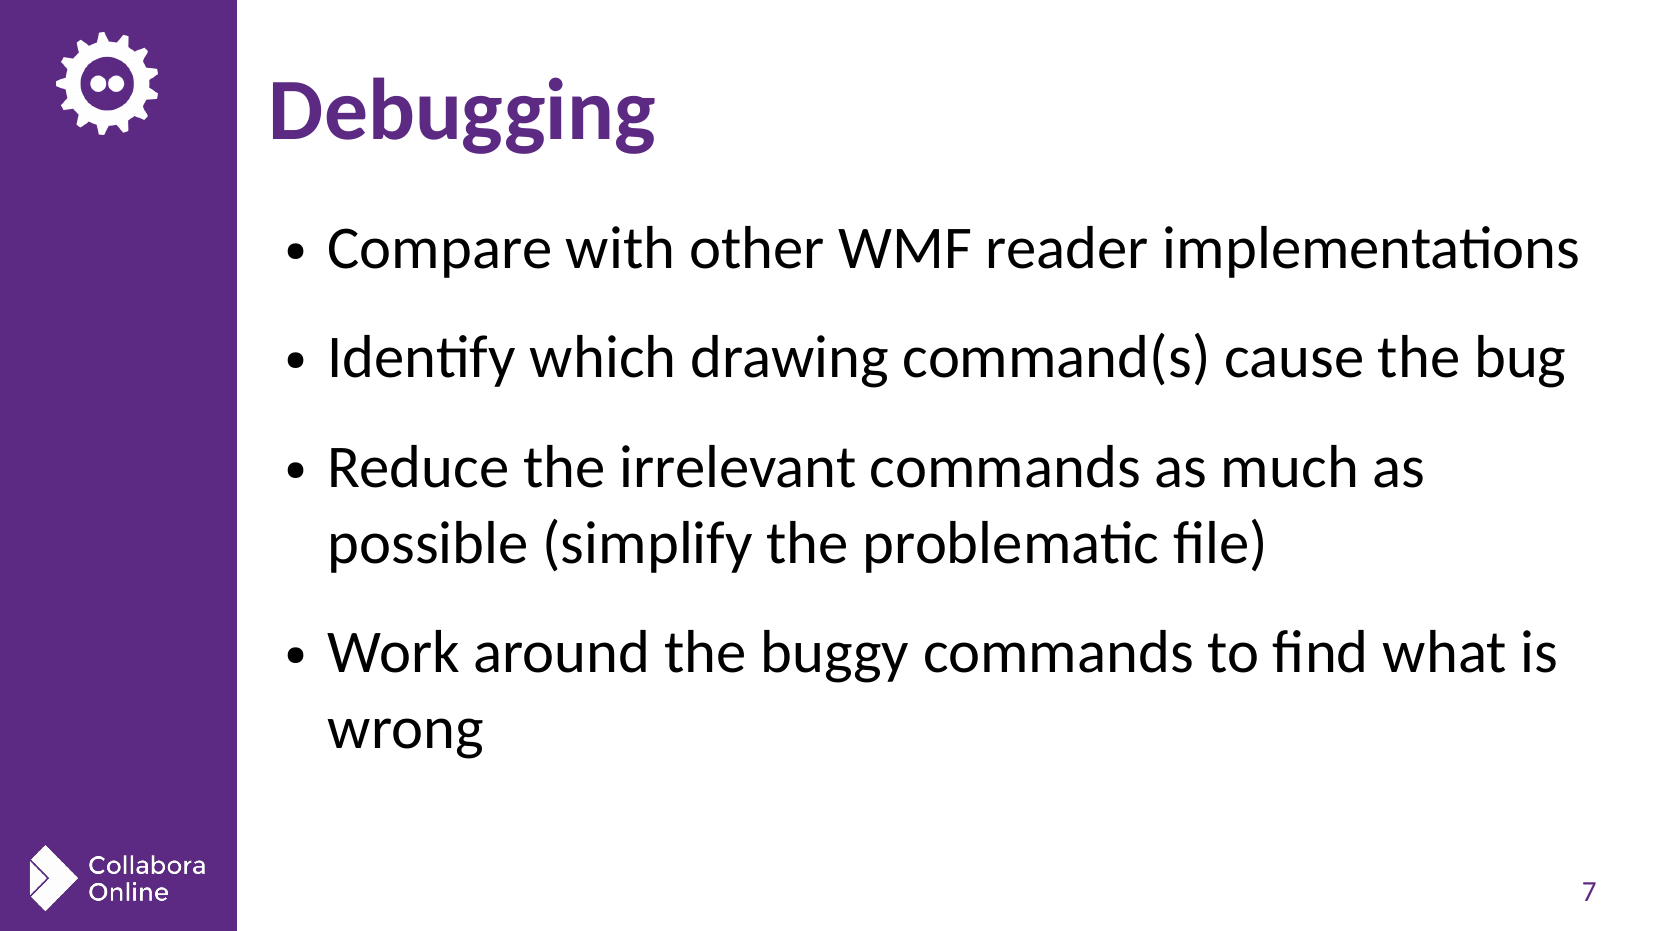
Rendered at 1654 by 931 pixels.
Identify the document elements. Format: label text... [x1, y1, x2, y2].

list Compare with other WMF reader implementations Identify which drawing command(s) cause the bug Reduce the irrelevant commands as much as possible (simplify the problematic file) Work around the buggy commands to find what is wrong [270, 207, 1593, 846]
picture [25, 840, 209, 916]
picture [56, 32, 158, 135]
title Debugging [268, 0, 1654, 162]
